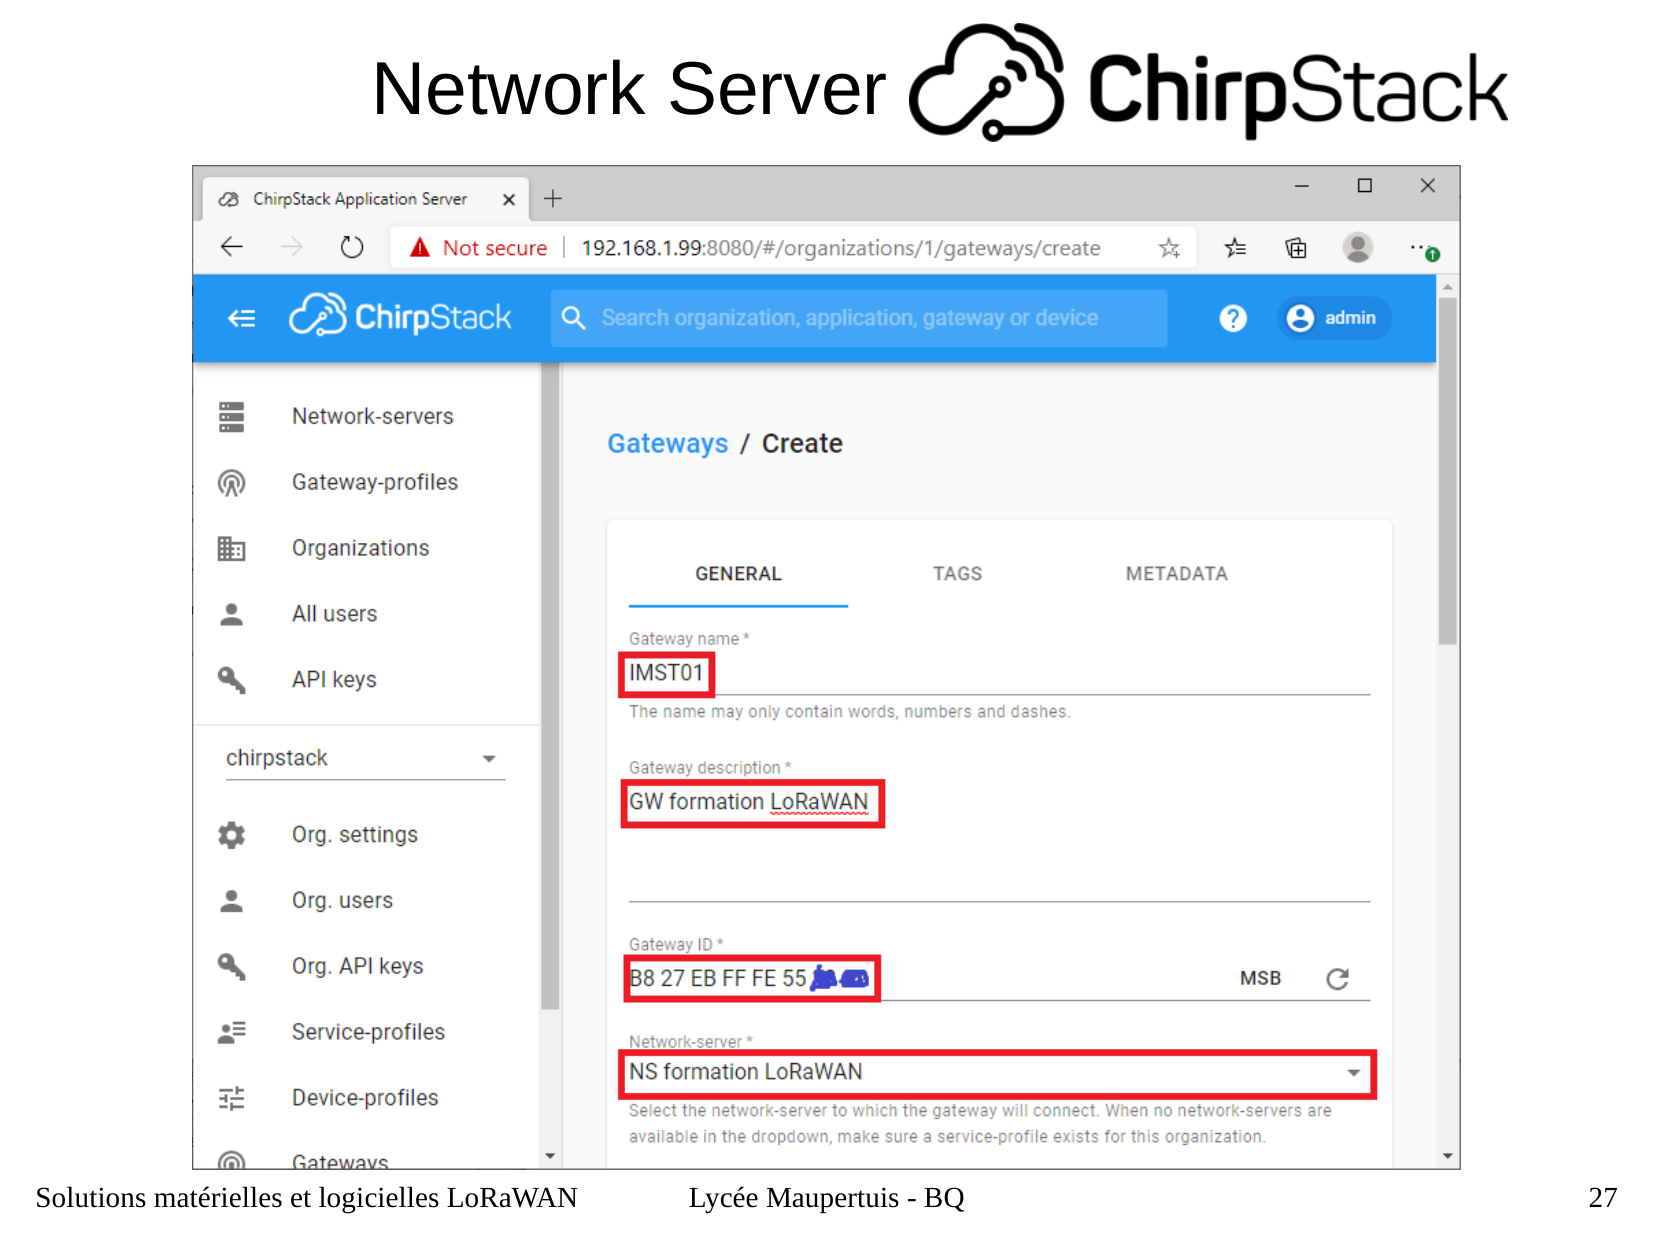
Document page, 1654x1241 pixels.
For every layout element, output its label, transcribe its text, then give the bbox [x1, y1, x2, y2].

title Network Server [35, 35, 1619, 142]
picture [192, 165, 1461, 1170]
picture [909, 23, 1508, 35]
